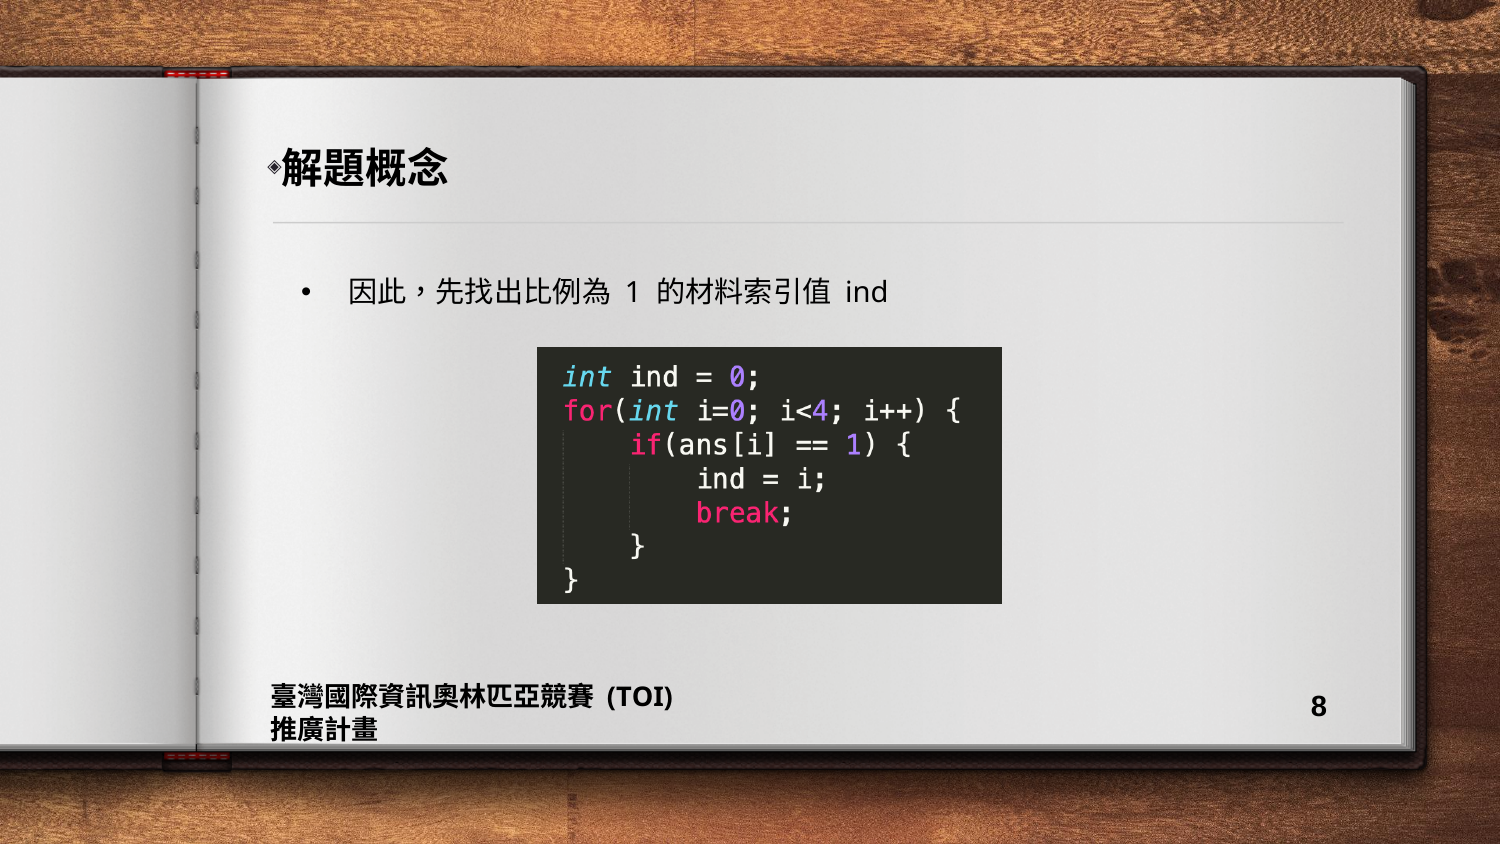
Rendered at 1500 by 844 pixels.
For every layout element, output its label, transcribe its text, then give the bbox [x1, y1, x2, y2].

picture [537, 347, 1002, 604]
text_box [1295, 672, 1386, 737]
text_box 因此，先找出比例為 1 的材料索引值 ind [286, 266, 1277, 604]
text_box 解題概念 [252, 126, 1194, 216]
